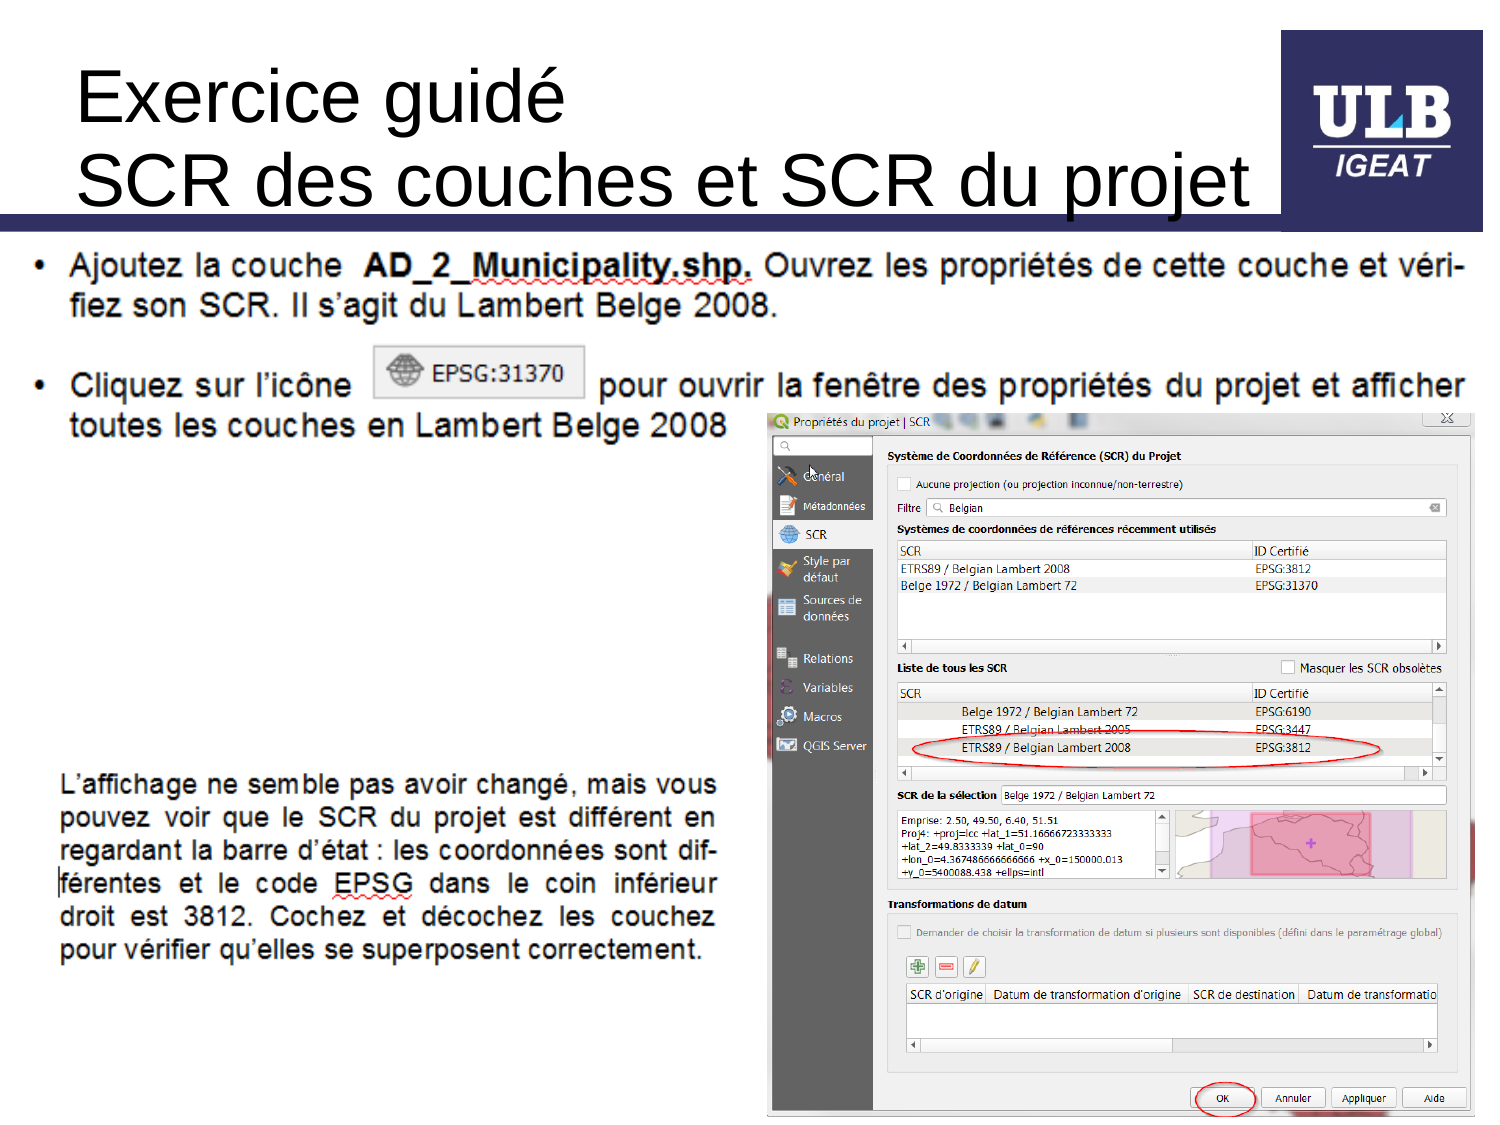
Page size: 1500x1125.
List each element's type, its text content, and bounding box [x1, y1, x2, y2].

picture [35, 761, 744, 975]
picture [0, 245, 1488, 1117]
picture [1281, 30, 1483, 232]
title Exercice guidé SCR des couches et SCR du projet [75, 44, 1425, 233]
